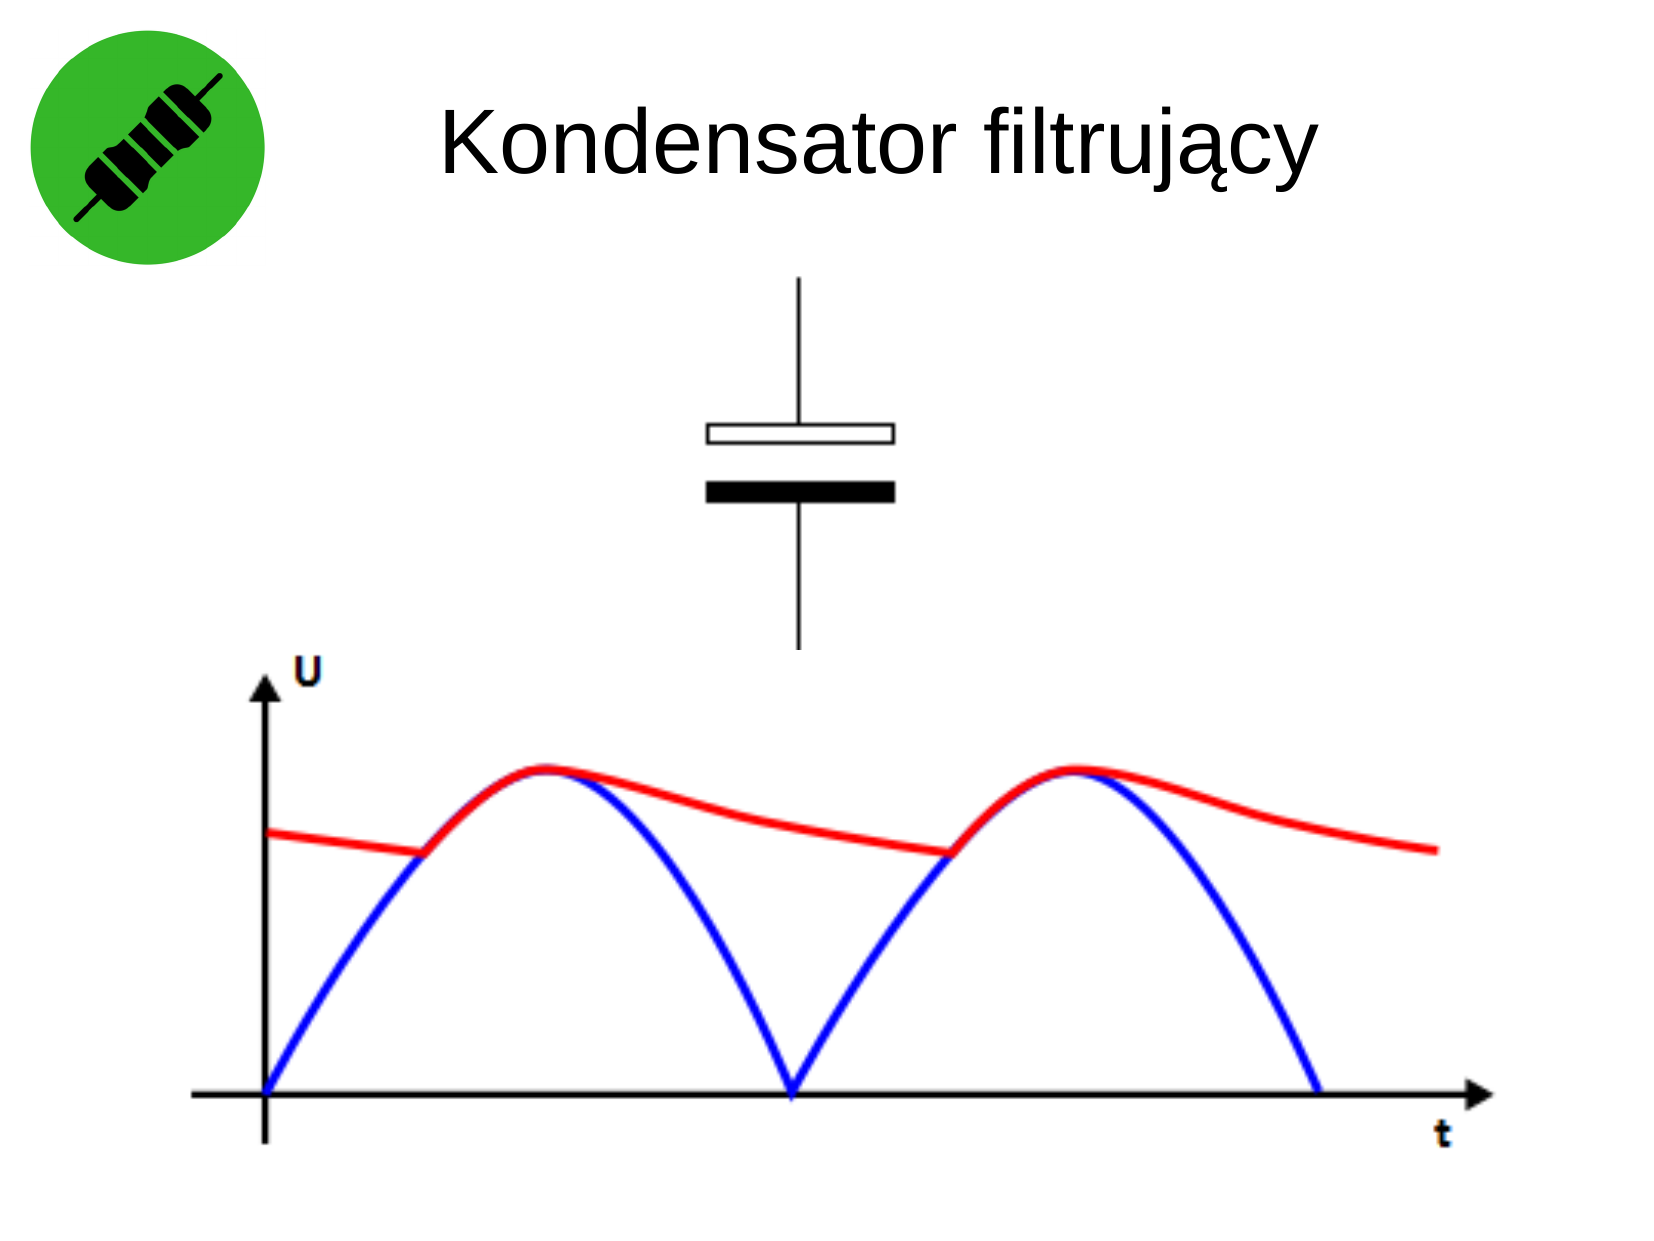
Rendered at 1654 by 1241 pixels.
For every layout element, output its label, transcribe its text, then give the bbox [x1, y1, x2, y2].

title Kondensator filtrujący [266, 29, 1586, 254]
picture [29, 29, 266, 266]
picture [177, 275, 1527, 1182]
